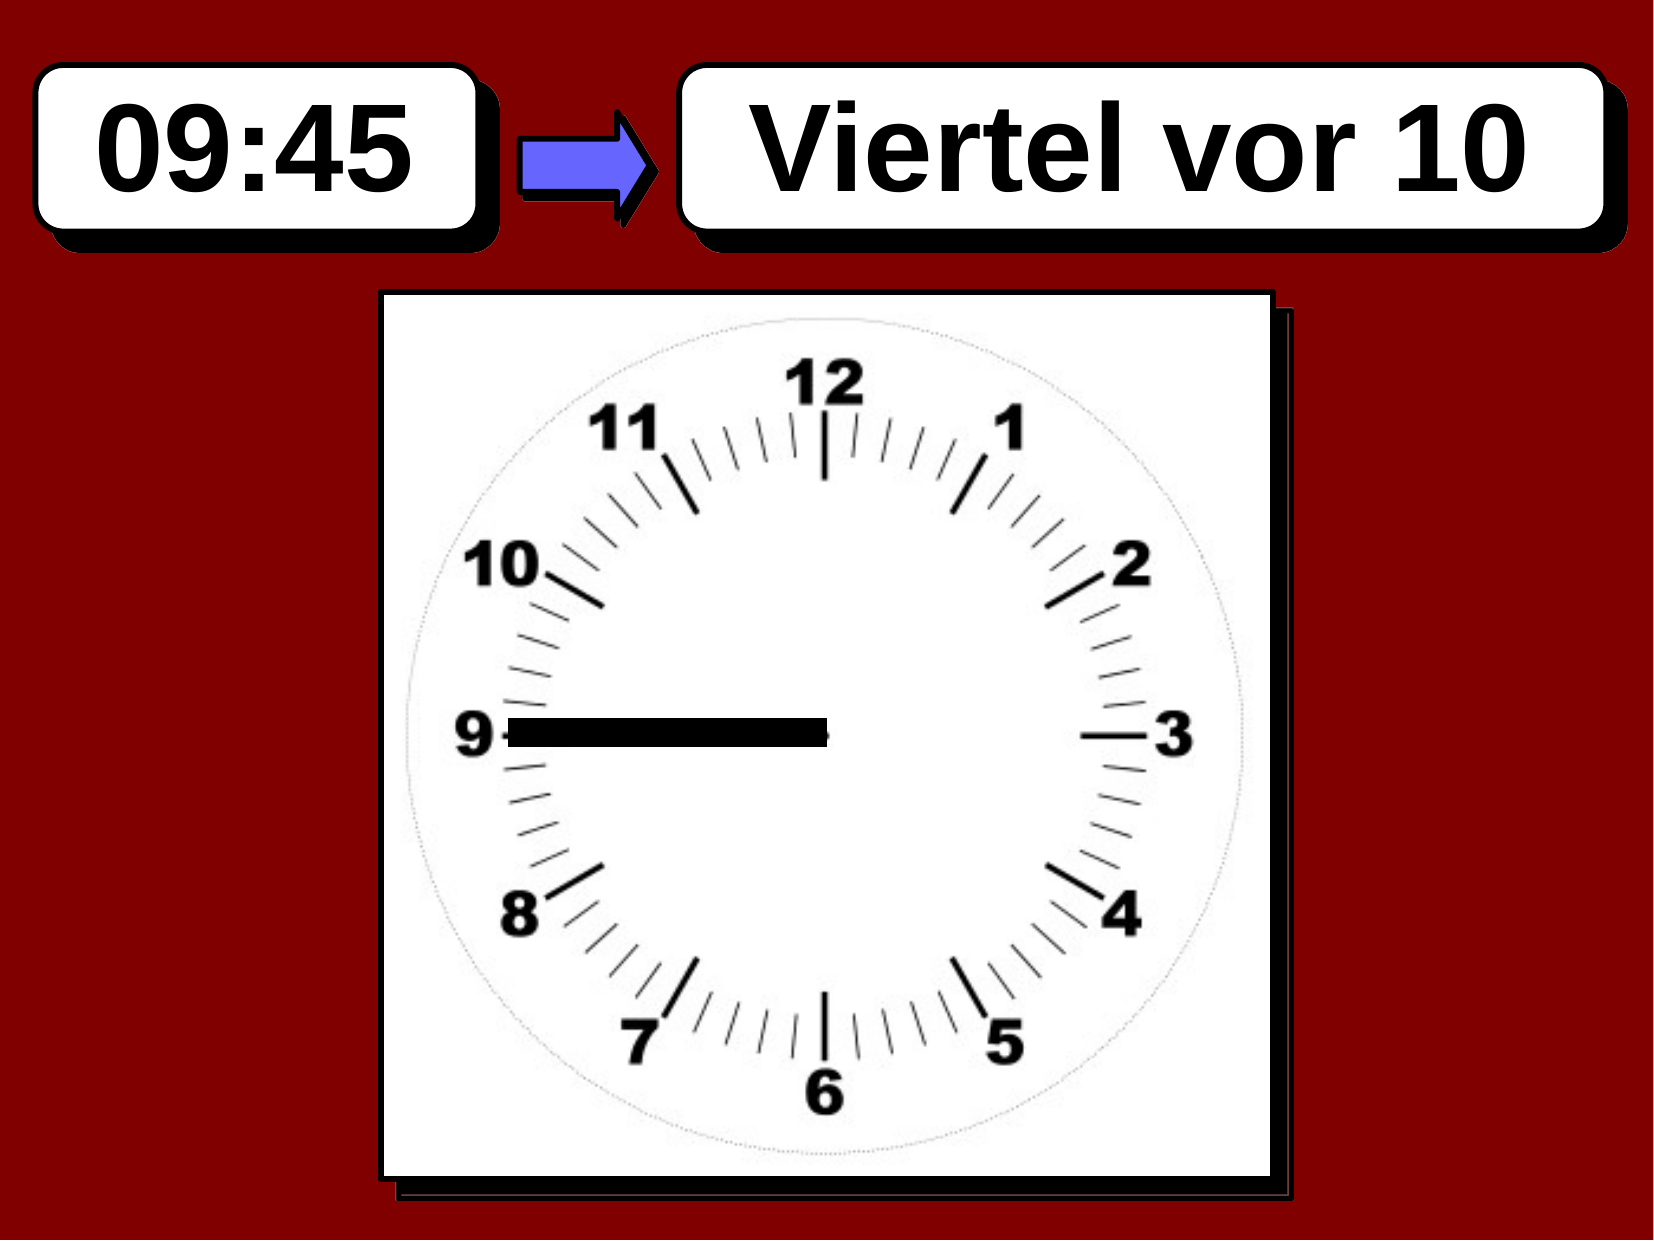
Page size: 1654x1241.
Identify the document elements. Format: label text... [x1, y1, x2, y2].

text_box [679, 75, 685, 221]
text_box [519, 112, 650, 219]
text_box Viertel vor 10 [685, 70, 1595, 232]
text_box 09:45 [47, 70, 461, 232]
picture [383, 295, 1270, 1177]
text_box [35, 64, 479, 230]
text_box [691, 64, 1607, 227]
